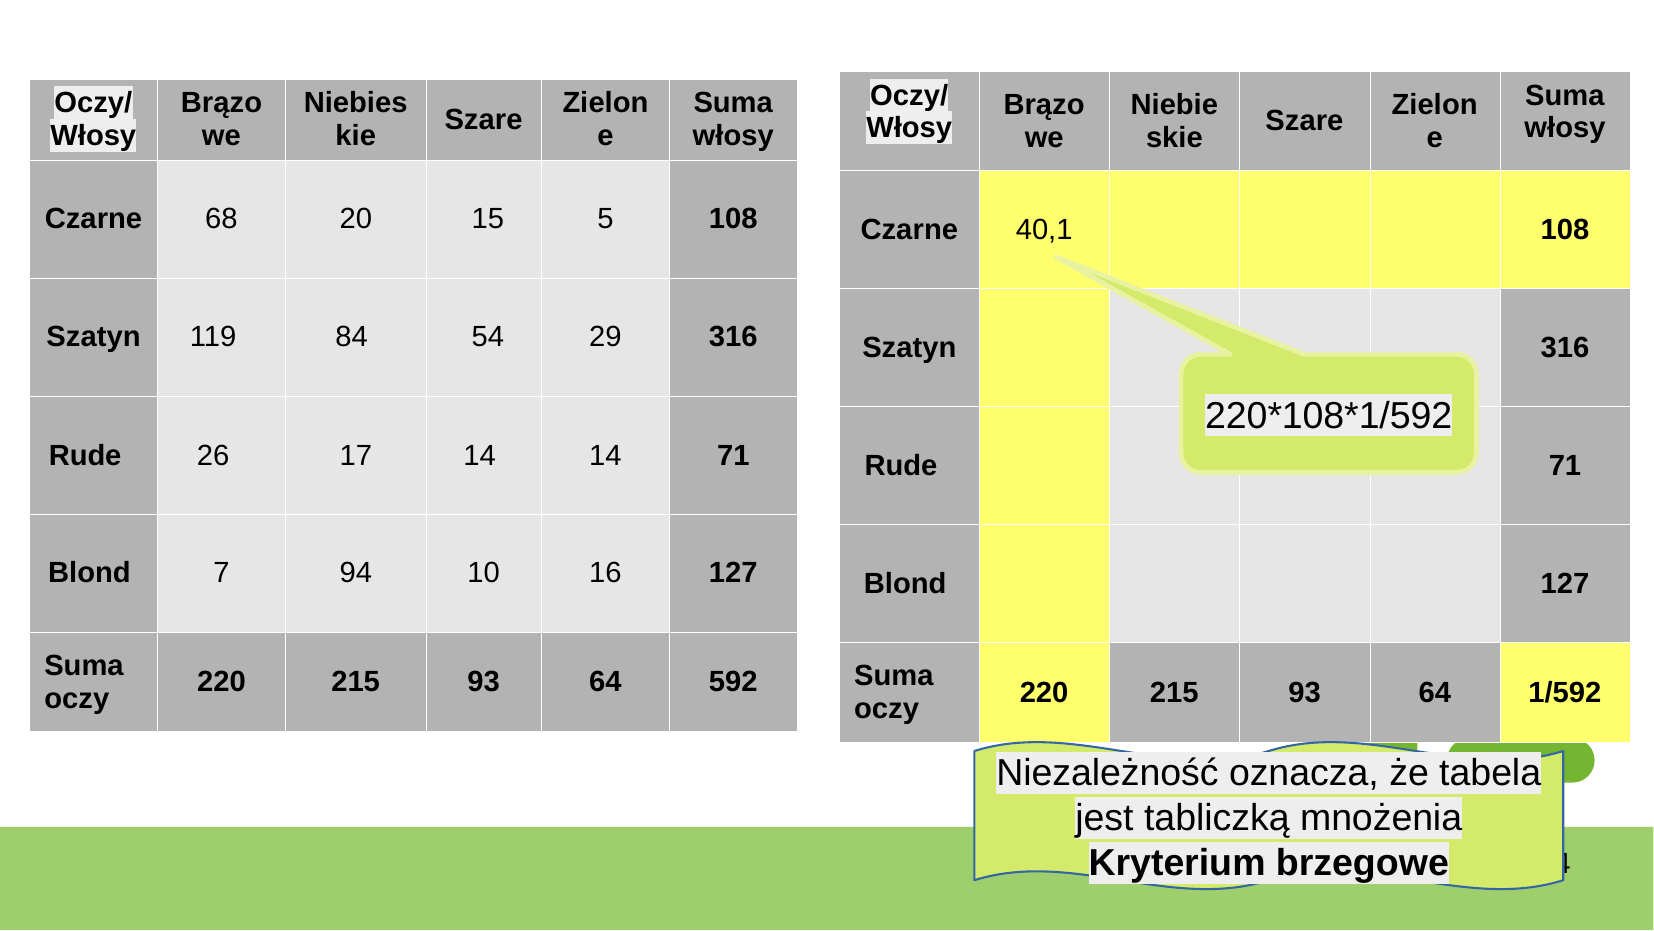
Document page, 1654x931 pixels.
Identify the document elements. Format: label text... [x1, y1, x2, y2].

table_cell [980, 525, 1109, 642]
table_cell 215 [286, 633, 426, 731]
table_cell 108 [670, 161, 797, 278]
table_header Niebieskie [1110, 72, 1239, 170]
table_cell 119 [158, 279, 285, 396]
table_cell [1371, 289, 1500, 406]
table_cell 71 [670, 397, 797, 514]
table_cell Czarne [30, 161, 157, 278]
table_cell 64 [542, 633, 669, 731]
table_cell 127 [670, 515, 797, 632]
table_cell Szatyn [840, 289, 979, 406]
table_header Niebieskie [286, 80, 426, 160]
table_cell Rude [30, 397, 157, 514]
table_cell Czarne [840, 171, 979, 288]
table_header Szare [1240, 72, 1370, 170]
table_cell Szatyn [30, 279, 157, 396]
table_header Zielone [1371, 72, 1500, 170]
table_cell 54 [427, 279, 541, 396]
table_cell 17 [286, 397, 426, 514]
table_cell [980, 407, 1109, 524]
table_cell 94 [286, 515, 426, 632]
table_cell 127 [1501, 525, 1630, 642]
table_cell 93 [1240, 643, 1370, 742]
table_header Brązowe [158, 80, 285, 160]
table_cell 220 [980, 643, 1109, 742]
table_cell 7 [158, 515, 285, 632]
table_header Oczy/Włosy [840, 72, 979, 170]
text_box Niezależność oznacza, że tabela jest tabliczką mnożenia Kryterium brzegowe [974, 742, 1564, 890]
table_cell 5 [542, 161, 669, 278]
table_cell [980, 289, 1109, 406]
table_cell [1240, 525, 1370, 642]
table_cell [1240, 473, 1370, 524]
table_cell [1371, 407, 1500, 524]
table_cell Rude [840, 407, 979, 524]
table_cell 14 [427, 397, 541, 514]
table_cell [1240, 171, 1370, 288]
text_box Niezależność oznacza, że tabela jest tabliczką mnożenia Kryterium brzegowe [1265, 742, 1423, 752]
table_header Zielone [542, 80, 669, 160]
table_cell Blond [840, 525, 979, 642]
table_cell 20 [286, 161, 426, 278]
table_cell Blond [30, 515, 157, 632]
table_cell 68 [158, 161, 285, 278]
table_cell 316 [1501, 289, 1630, 406]
table_cell [1110, 407, 1239, 524]
table_cell [1240, 289, 1370, 354]
table_cell 15 [427, 161, 541, 278]
table_cell [1110, 289, 1228, 406]
table_header Suma włosy [1501, 72, 1630, 170]
table_cell [1141, 289, 1239, 328]
table_cell 108 [1501, 171, 1630, 288]
table_cell 215 [1110, 643, 1239, 742]
table_cell Suma oczy [30, 633, 157, 731]
table_cell 14 [542, 397, 669, 514]
table_header Szare [427, 80, 541, 160]
table_cell 84 [286, 279, 426, 396]
table_cell [1110, 525, 1239, 642]
table_cell 29 [542, 279, 669, 396]
table_cell [1110, 171, 1239, 288]
table_cell [1371, 525, 1500, 642]
table_cell 40,1 [980, 171, 1109, 288]
table_header Brązowe [980, 72, 1109, 170]
table_cell 26 [158, 397, 285, 514]
table_cell [1371, 171, 1500, 288]
table_cell 1/592 [1501, 643, 1630, 742]
table_cell 10 [427, 515, 541, 632]
table_cell 592 [670, 633, 797, 731]
table_cell 316 [670, 279, 797, 396]
table_cell 64 [1371, 643, 1500, 742]
table_cell 93 [427, 633, 541, 731]
table_header Suma włosy [670, 80, 797, 160]
table_header Oczy/Włosy [30, 80, 157, 160]
table_cell 220 [158, 633, 285, 731]
table_cell 16 [542, 515, 669, 632]
table_cell 71 [1501, 407, 1630, 524]
table_cell Suma oczy [840, 643, 979, 742]
text_box 220*108*1/592 [1055, 256, 1477, 473]
